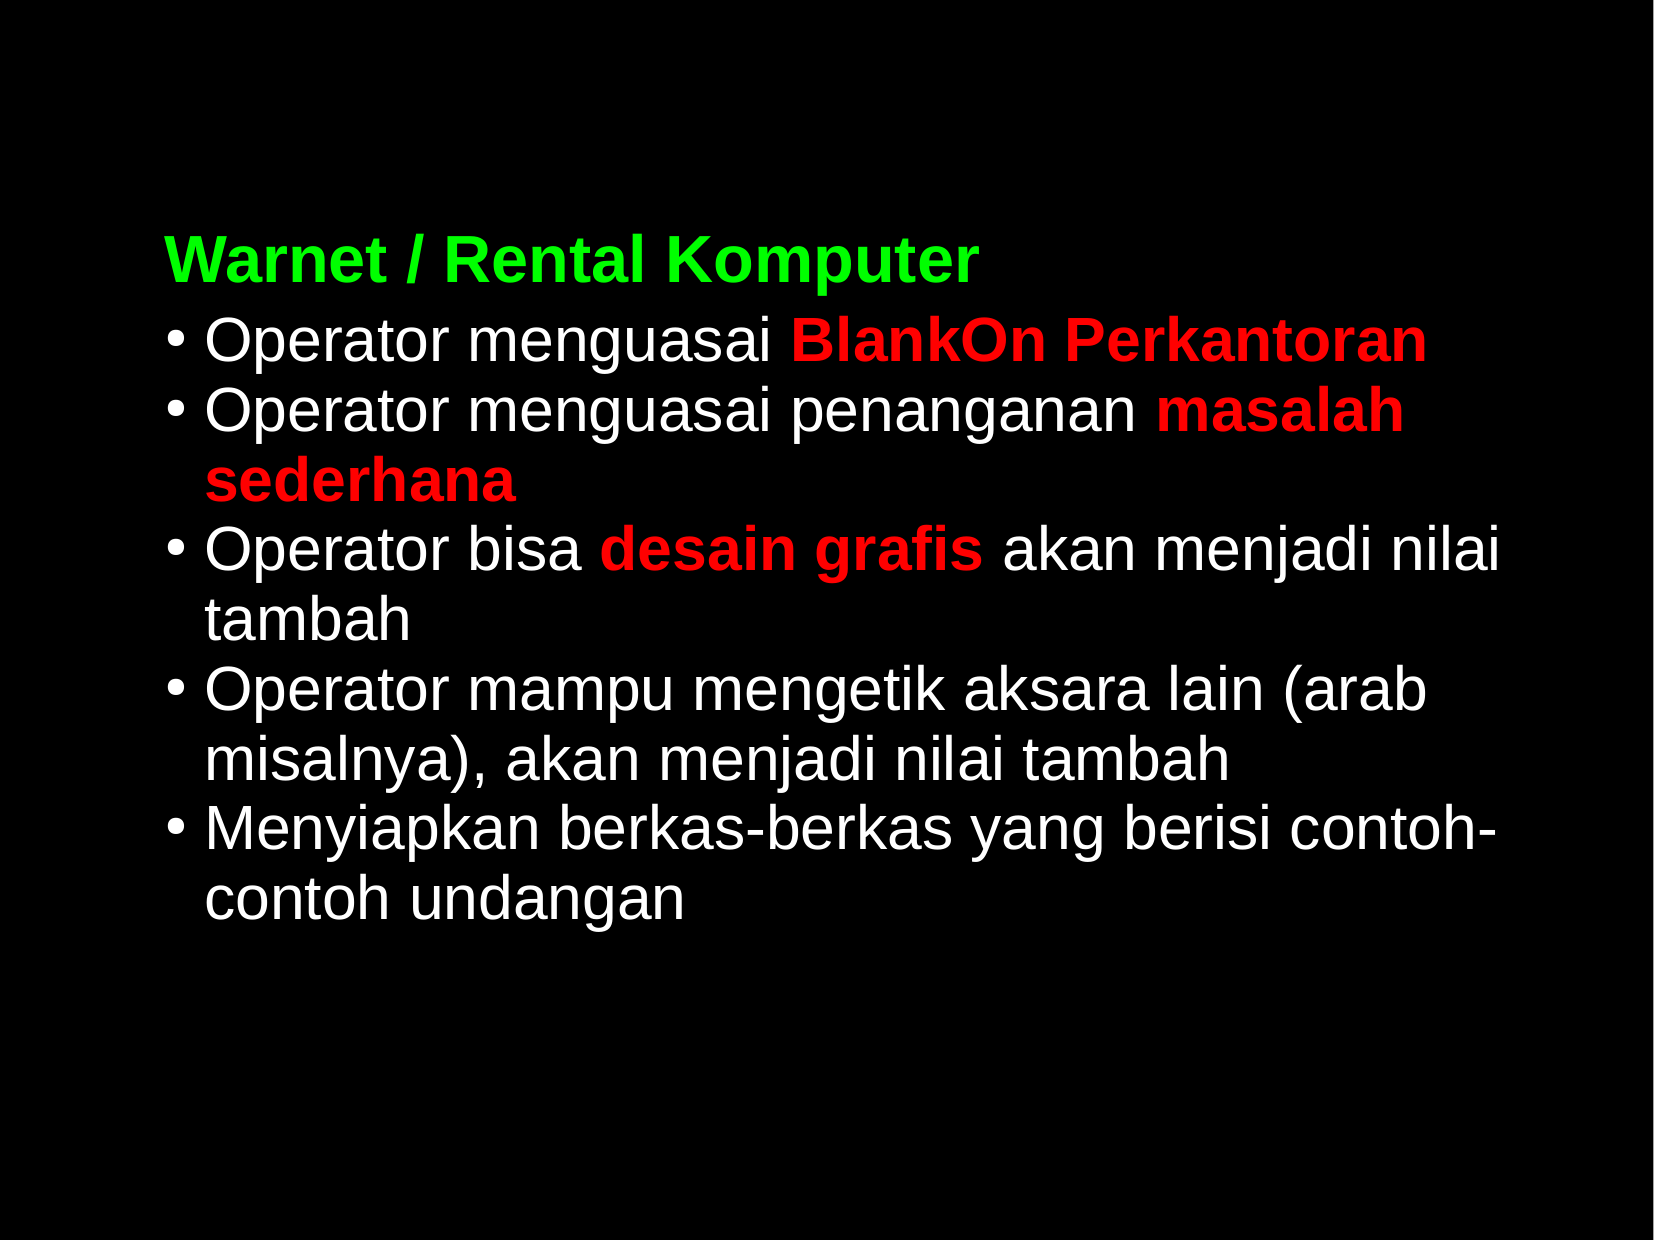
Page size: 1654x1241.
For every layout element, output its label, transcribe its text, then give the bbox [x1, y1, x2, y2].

text_box Warnet / Rental Komputer [150, 214, 998, 297]
text_box Operator menguasai BlankOn Perkantoran Operator menguasai penanganan masalah sederhana Operator bisa desain grafis akan menjadi nilai tambah Operator mampu mengetik aksara lain (arab misalnya), akan menjadi nilai tambah Menyiapkan berkas-berkas yang berisi contoh- contoh undangan [150, 297, 1538, 941]
